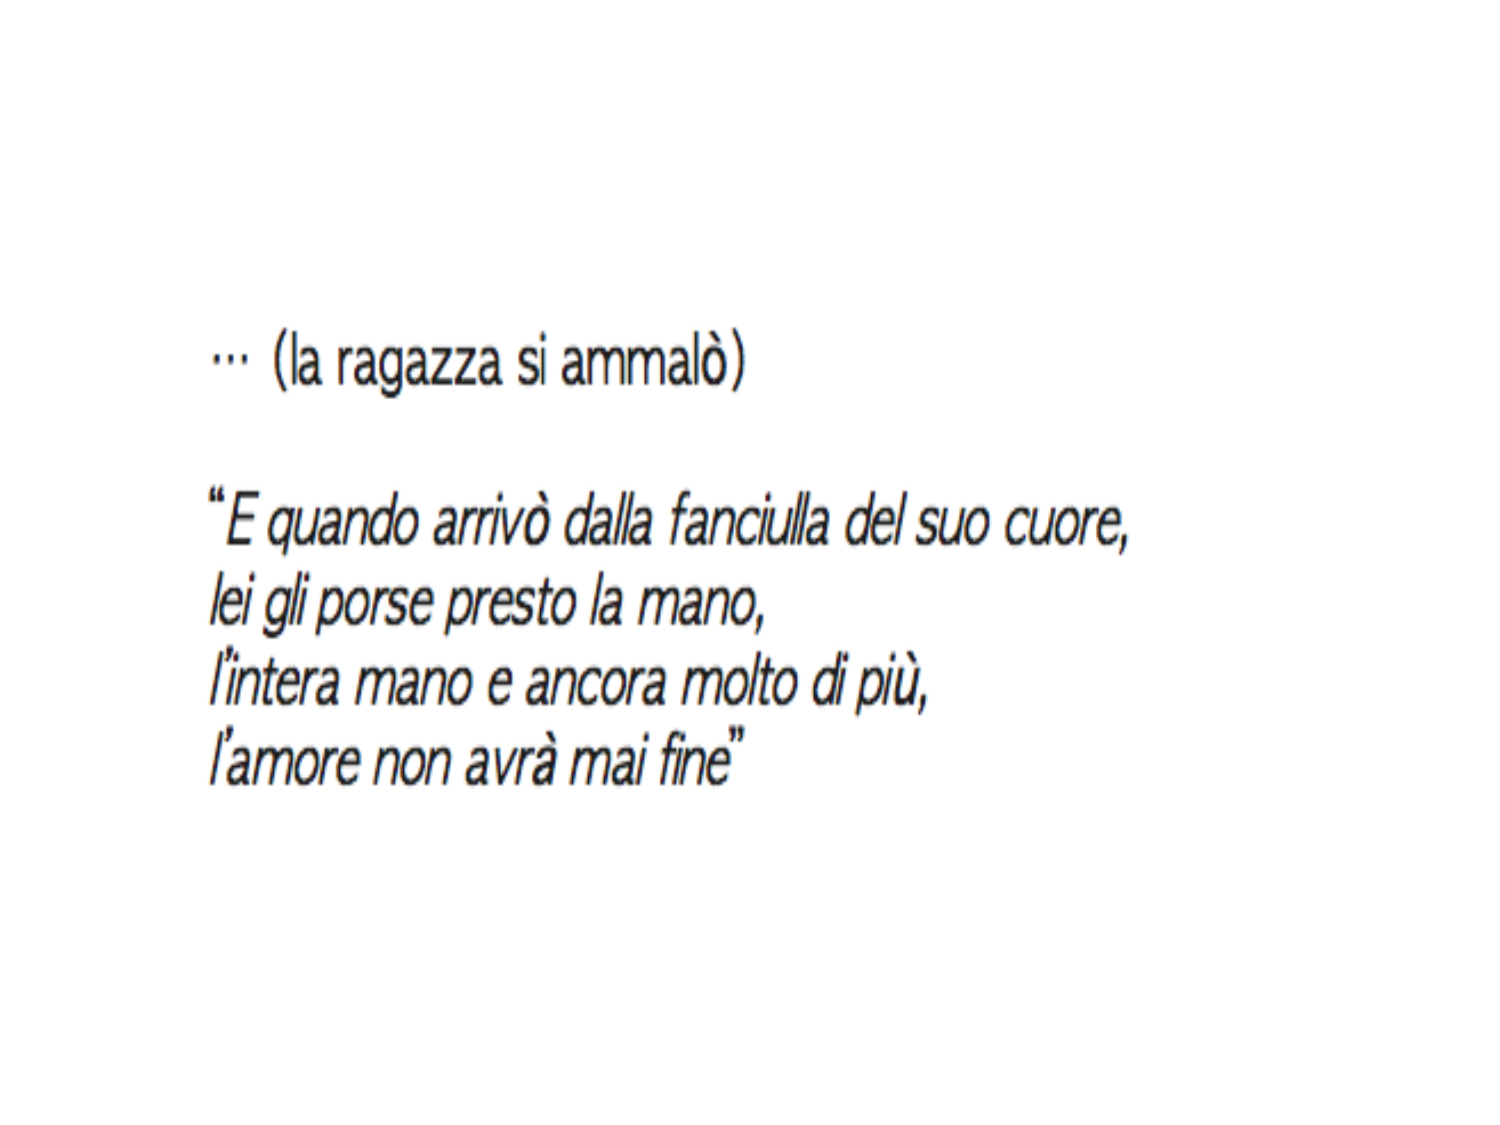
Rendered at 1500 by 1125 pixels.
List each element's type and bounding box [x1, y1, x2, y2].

picture [129, 259, 1394, 886]
